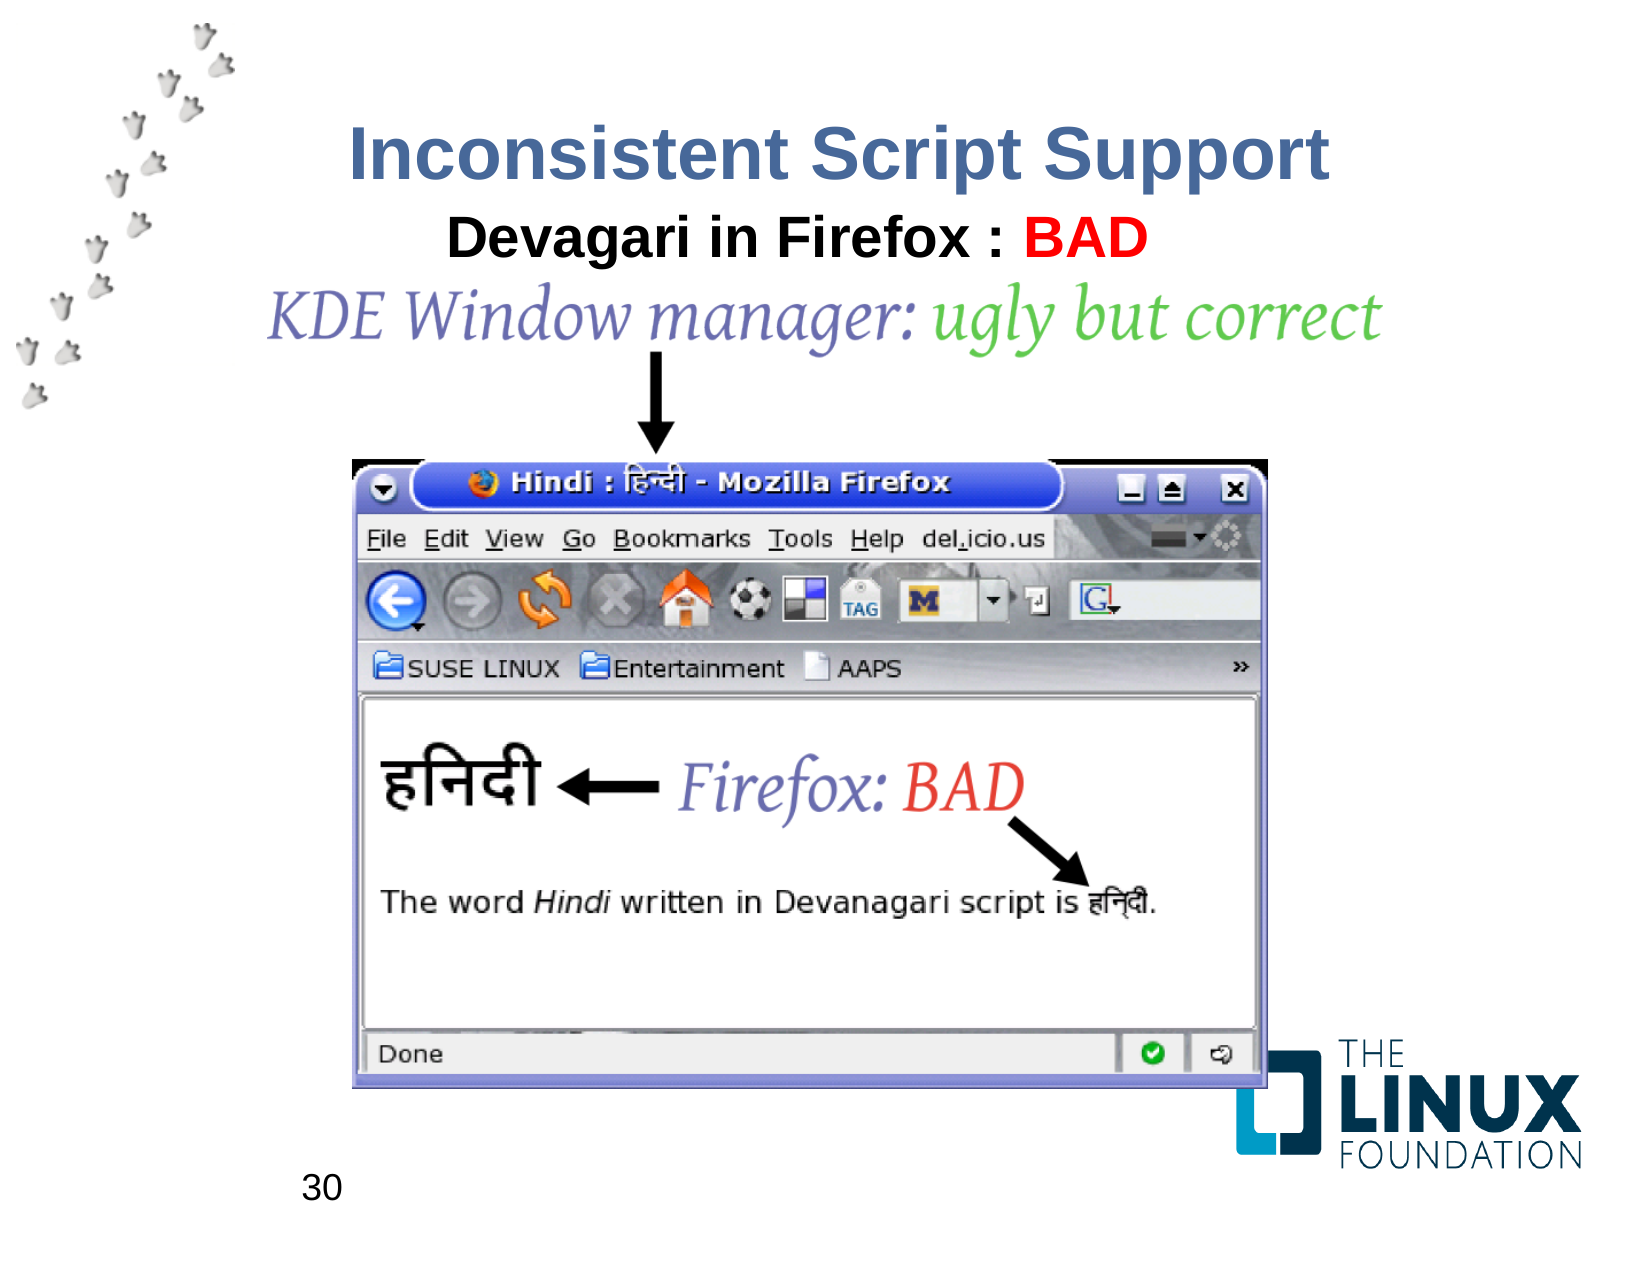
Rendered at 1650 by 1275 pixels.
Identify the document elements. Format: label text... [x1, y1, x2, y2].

picture [267, 282, 1613, 1200]
picture [16, 23, 235, 430]
text_box Devagari in Firefox : BAD [431, 201, 1219, 282]
title Inconsistent Script Support [150, 96, 1530, 217]
